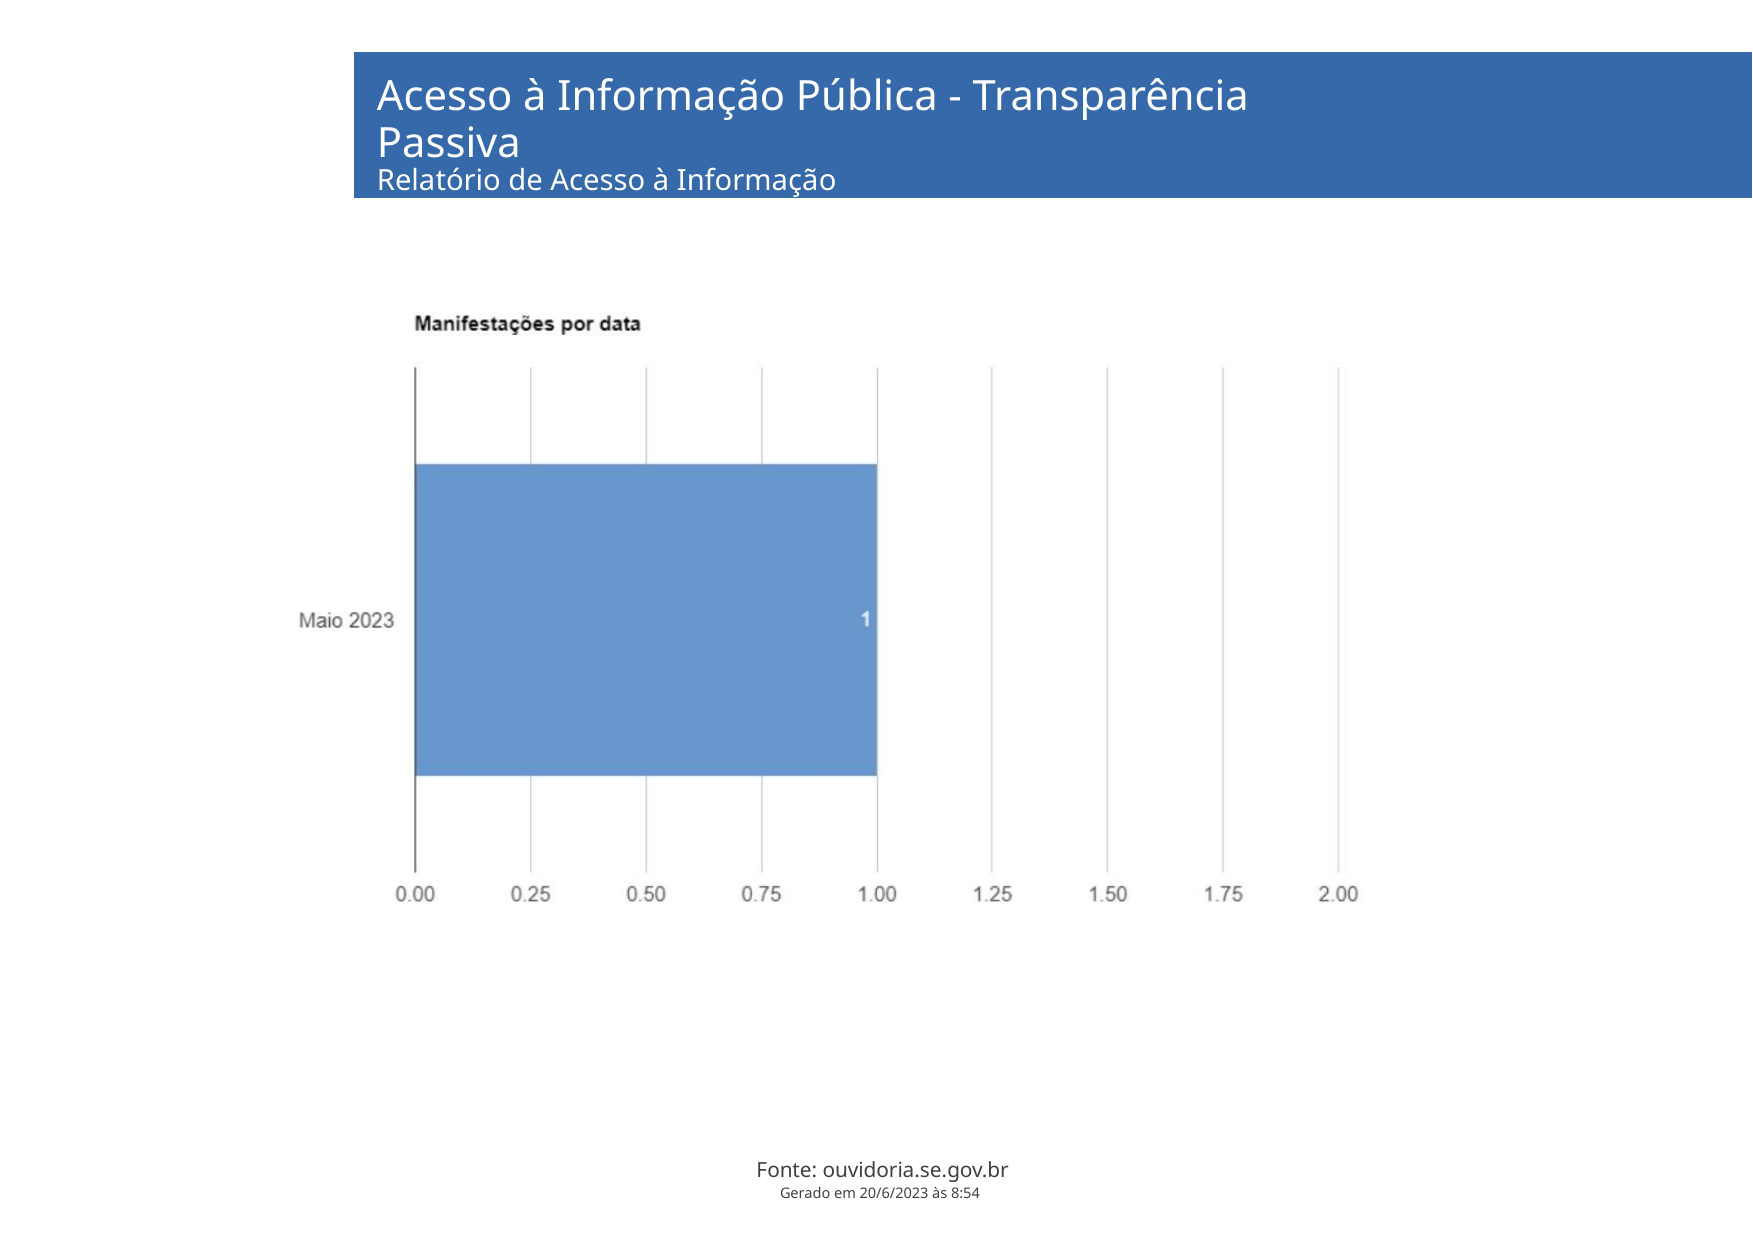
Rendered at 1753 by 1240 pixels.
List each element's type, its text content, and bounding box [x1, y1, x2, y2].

text_box Gerado em 20/6/2023 às 8:54 [780, 1184, 999, 1202]
text_box [354, 52, 1752, 198]
text_box Fonte: ouvidoria.se.gov.br [756, 1158, 1023, 1182]
text_box [155, 211, 1599, 1028]
text_box Acesso à Informação Pública - Transparência Passiva Relatório de Acesso à Informação EMSETURMaio a Maio de 2023 [376, 72, 1403, 228]
